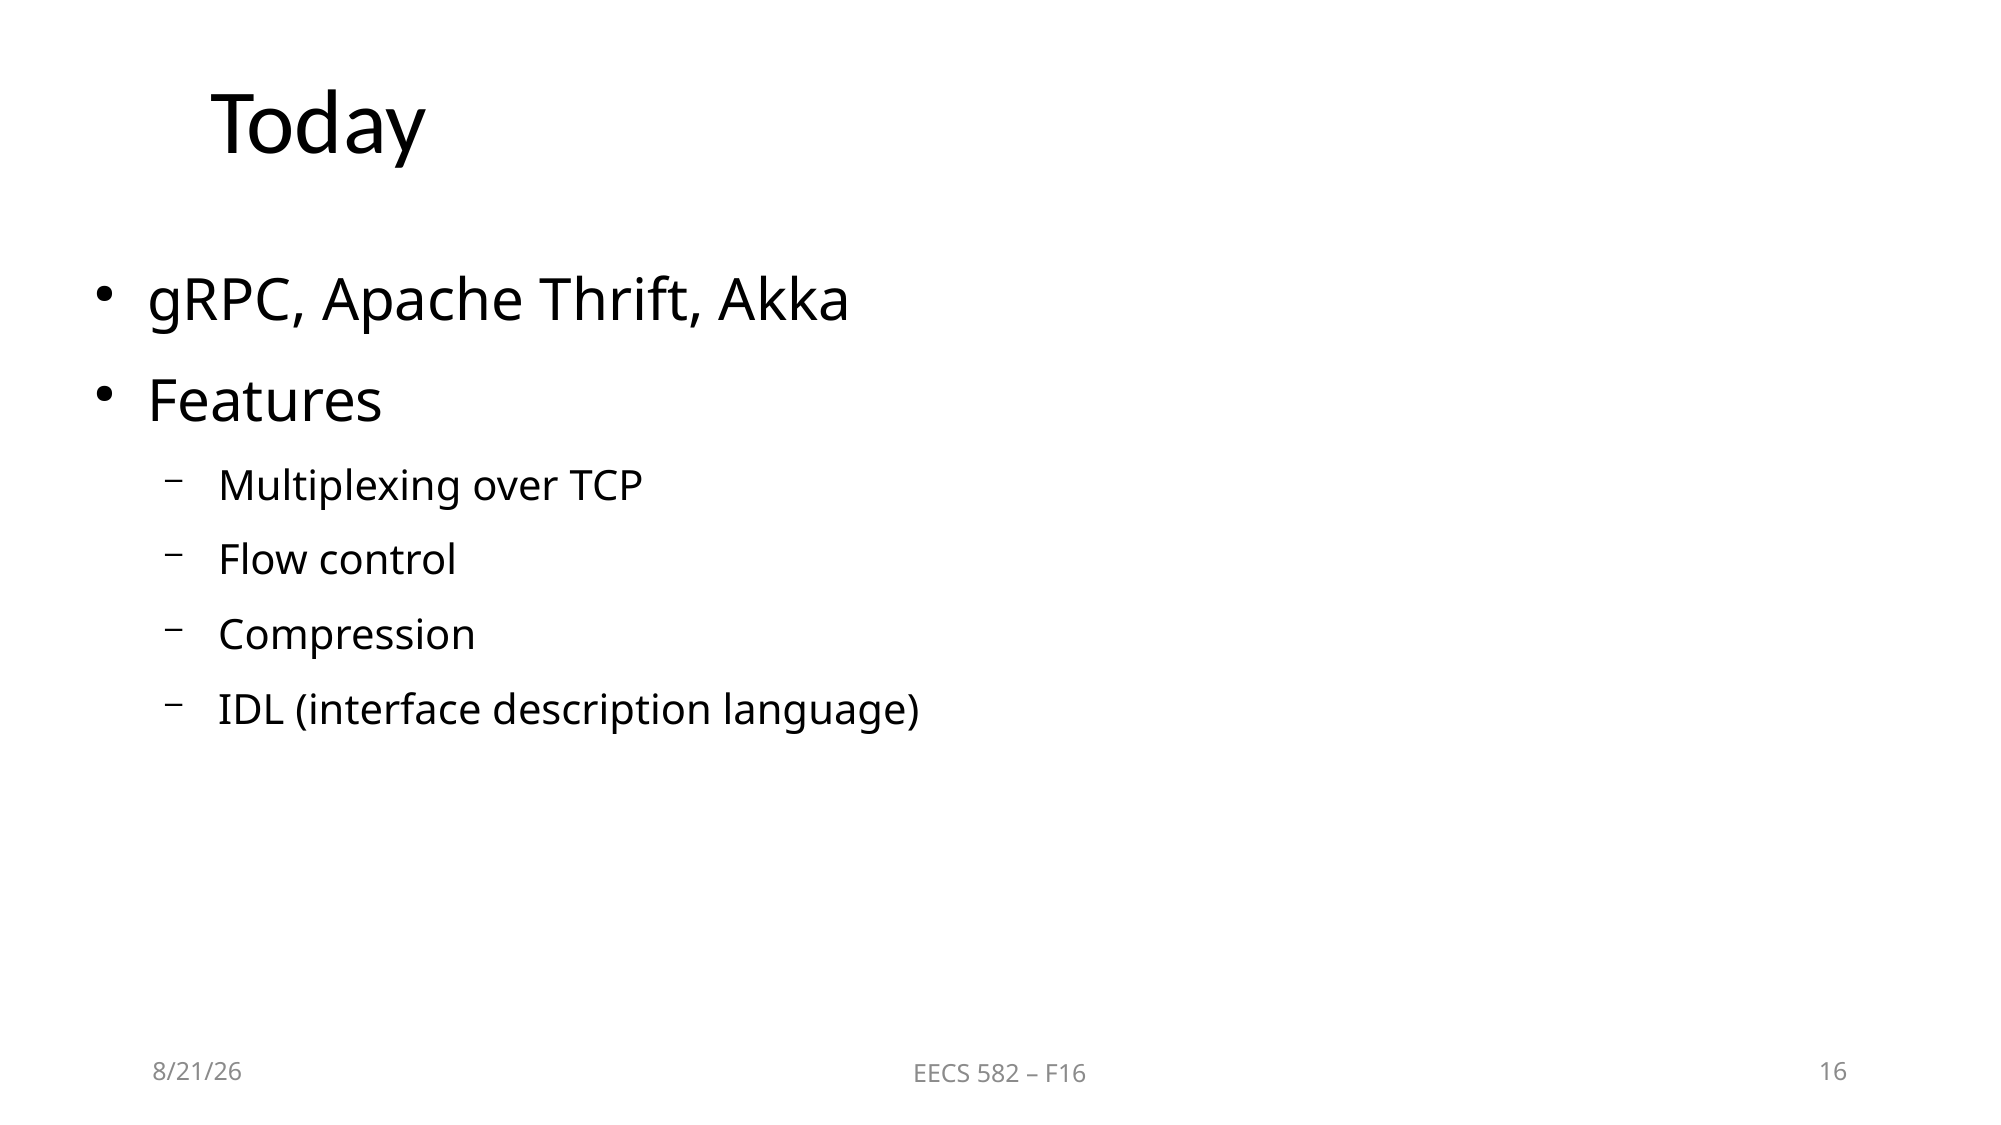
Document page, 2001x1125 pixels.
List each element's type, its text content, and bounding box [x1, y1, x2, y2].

list gRPC, Apache Thrift, Akka Features Multiplexing over TCP Flow control Compression IDL (interface description language) [76, 263, 1846, 916]
title Today [210, 0, 1710, 263]
